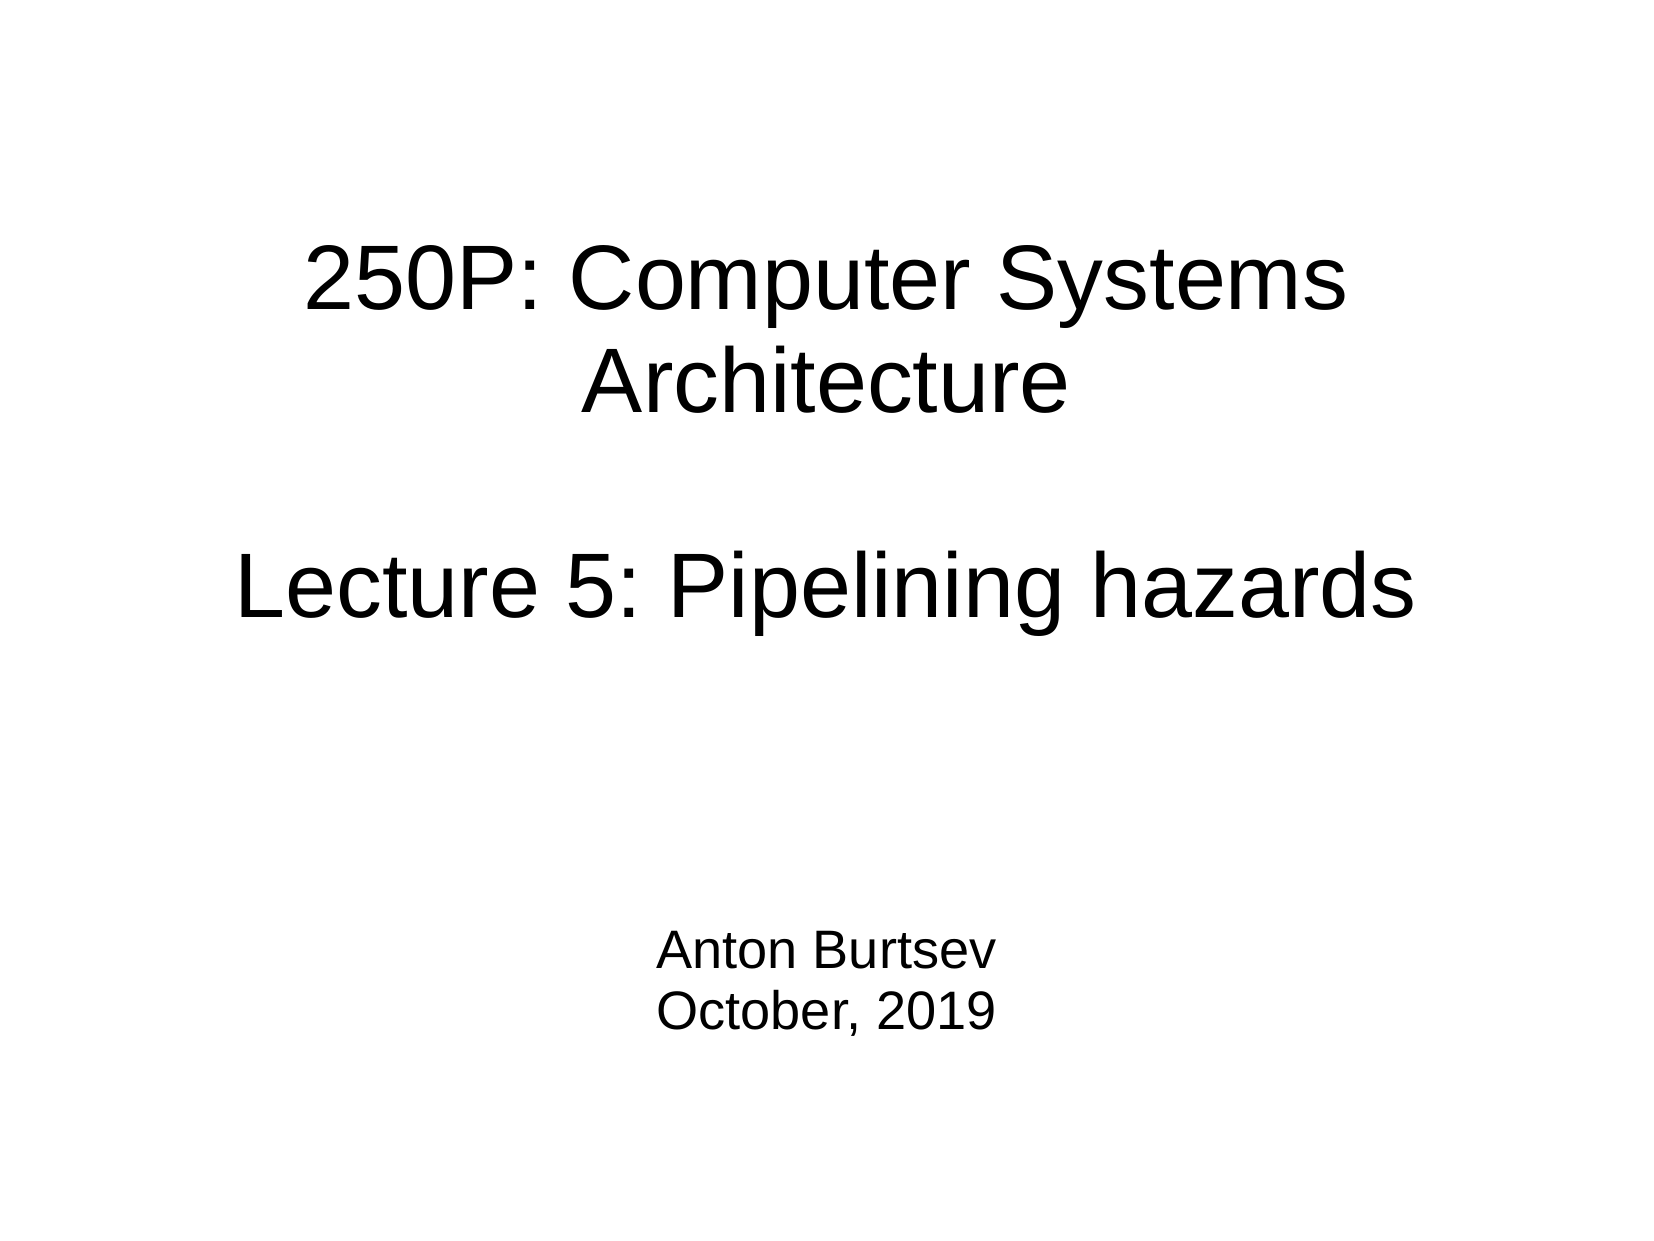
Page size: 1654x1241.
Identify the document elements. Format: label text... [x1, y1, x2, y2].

title 250P: Computer Systems Architecture Lecture 5: Pipelining hazards [82, 113, 1571, 637]
subtitle Anton Burtsev October, 2019 [82, 637, 1571, 1109]
